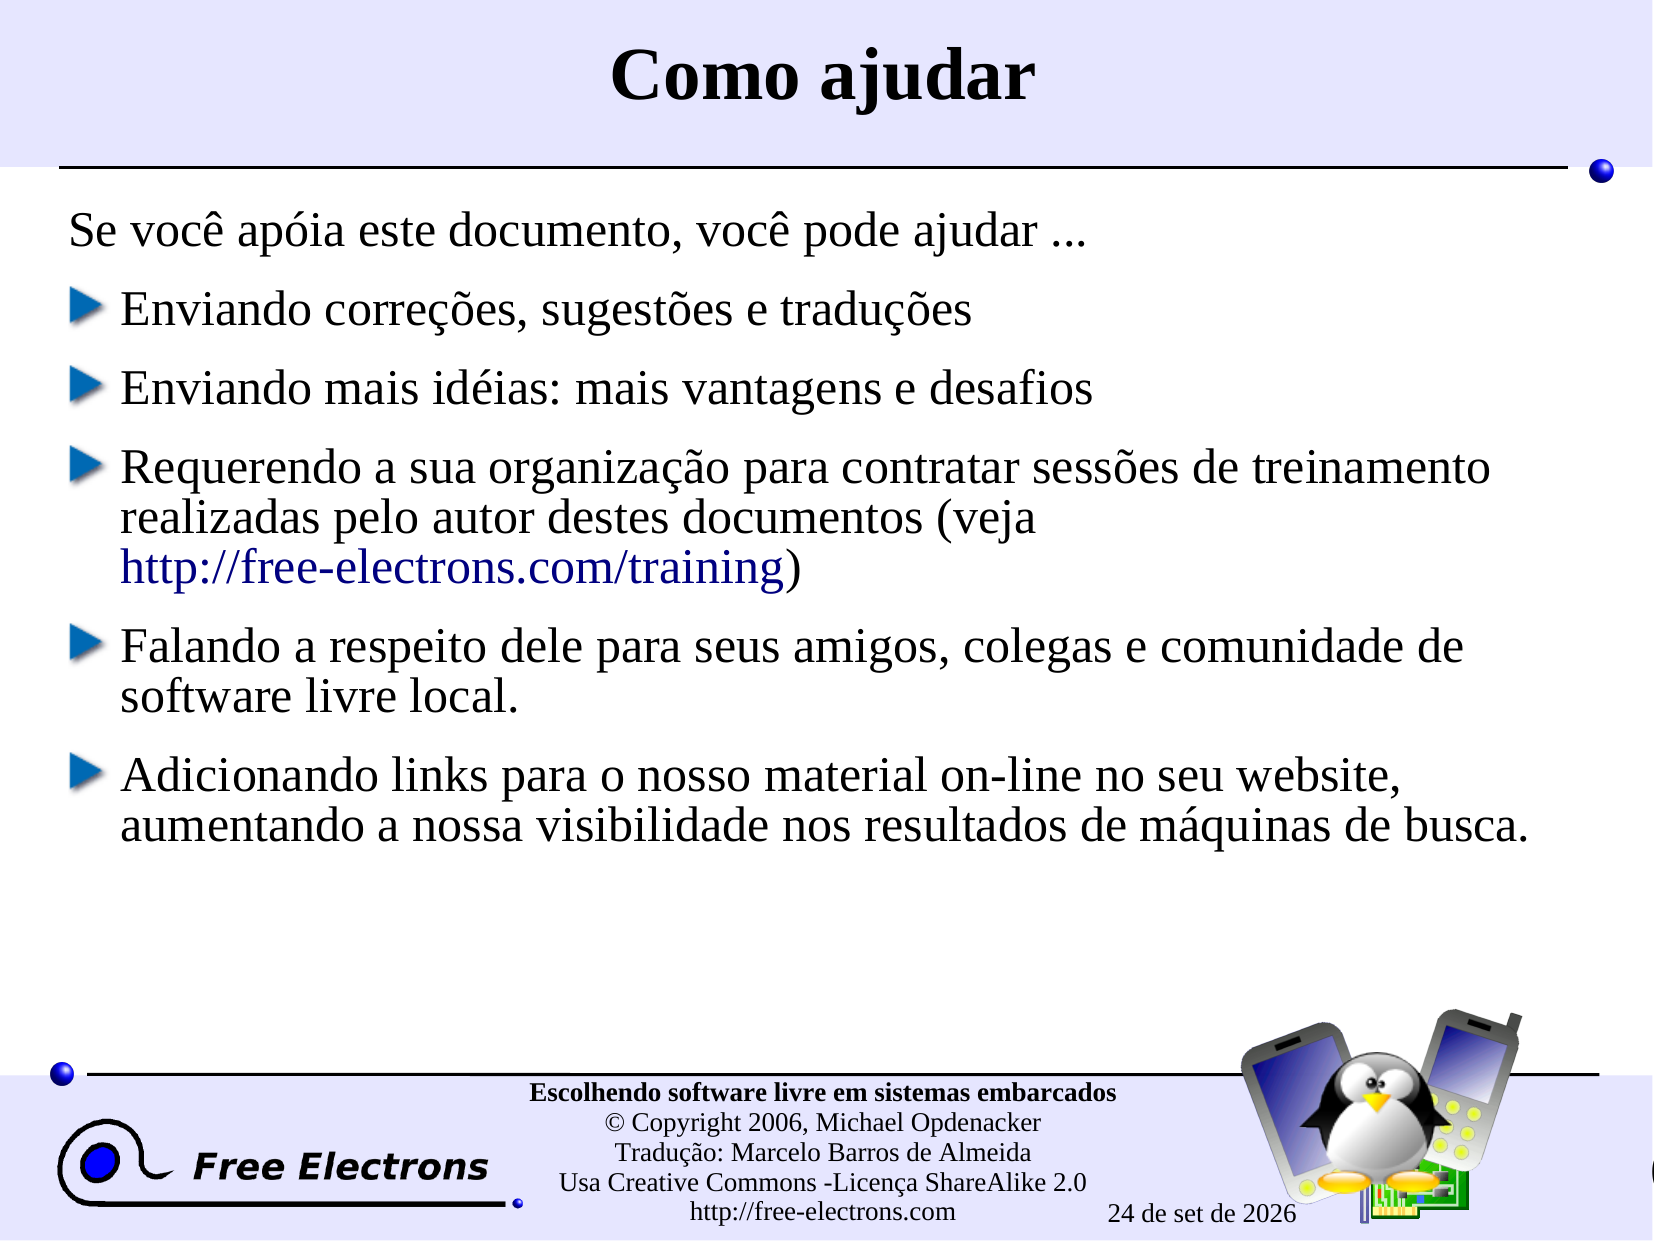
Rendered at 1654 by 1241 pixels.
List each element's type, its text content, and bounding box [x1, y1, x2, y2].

picture [1227, 1057, 1523, 1241]
picture [50, 1108, 527, 1216]
list Se você apóia este documento, você pode ajudar ... Enviando correções, sugestões e traduções Enviando mais idéias: mais vantagens e desafios Requerendo a sua organização para contratar sessões de treinamento realizadas pelo autor destes documentos (veja http://free-electrons.com/training) Falando a respeito dele para seus amigos, colegas e comunidade de software livre local. Adicionando links para o nosso material on-line no seu website, aumentando a nossa visibilidade nos resultados de máquinas de busca. [50, 206, 1583, 1057]
title Como ajudar [60, 12, 1551, 138]
